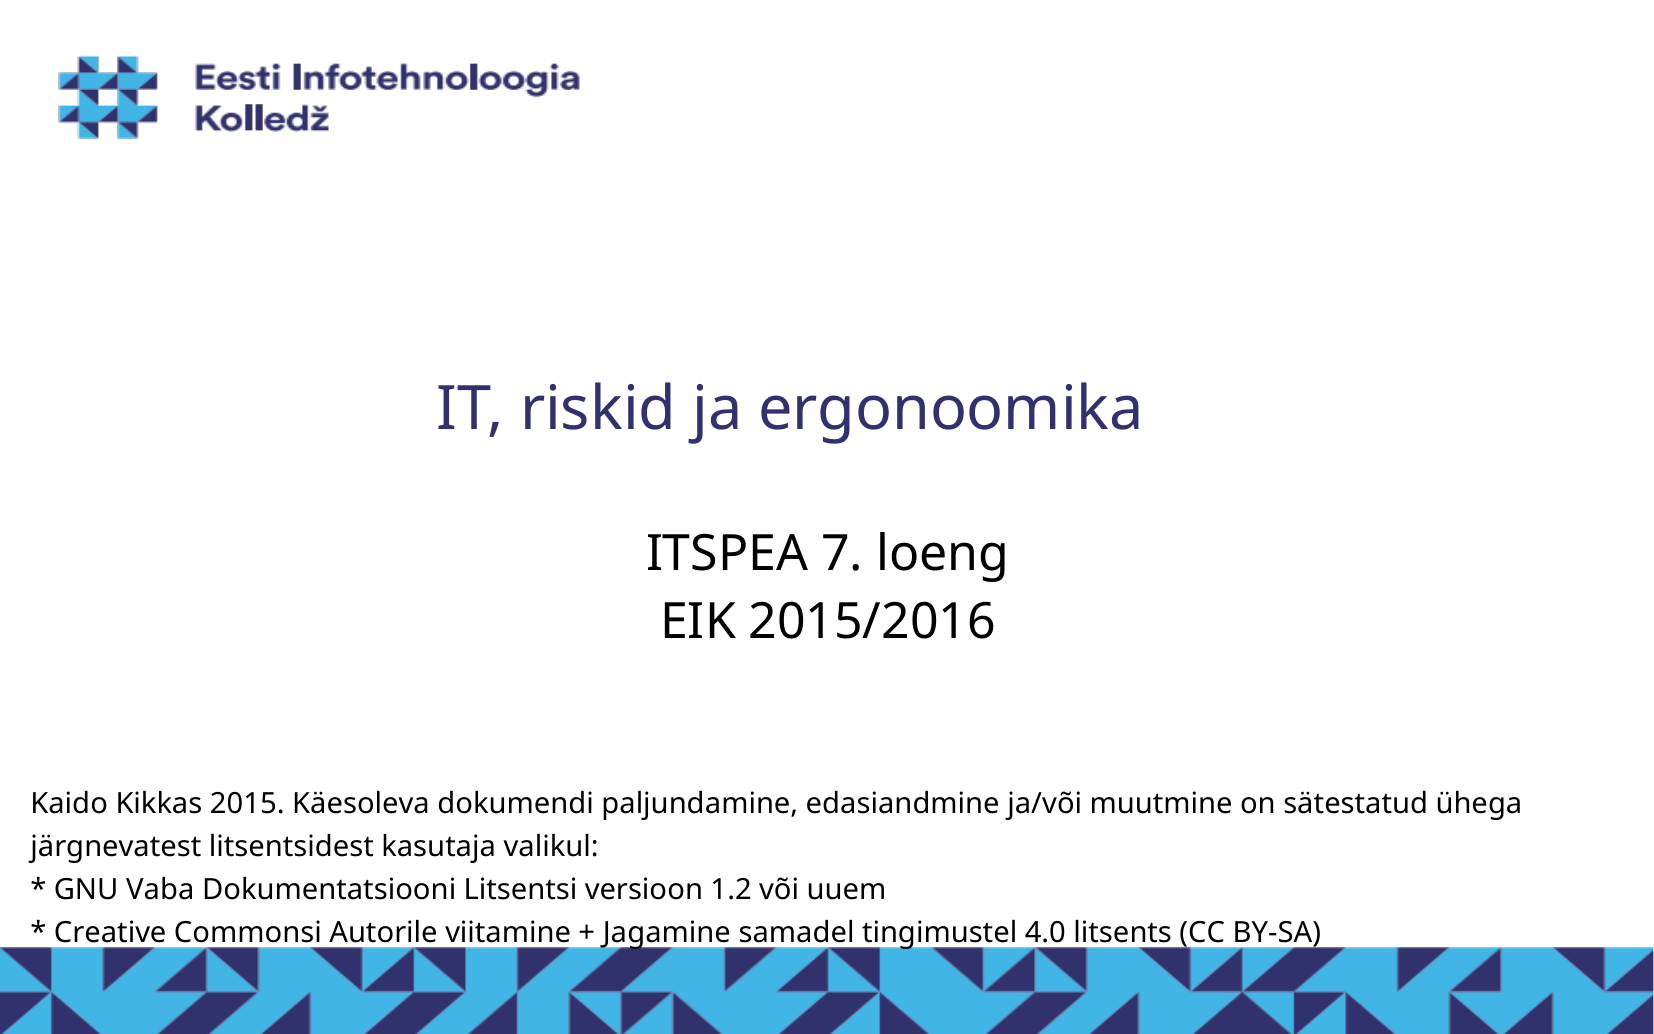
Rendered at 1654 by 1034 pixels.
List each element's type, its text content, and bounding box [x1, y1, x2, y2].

text_box Kaido Kikkas 2015. Käesoleva dokumendi paljundamine, edasiandmine ja/või muutmine on sätestatud ühega järgnevatest litsentsidest kasutaja valikul: * GNU Vaba Dokumentatsiooni Litsentsi versioon 1.2 või uuem * Creative Commonsi Autorile viitamine + Jagamine samadel tingimustel 4.0 litsents (CC BY-SA) [30, 779, 1615, 944]
text_box ITSPEA 7. loeng EIK 2015/2016 [259, 518, 1396, 652]
title IT, riskid ja ergonoomika [222, 319, 1359, 493]
